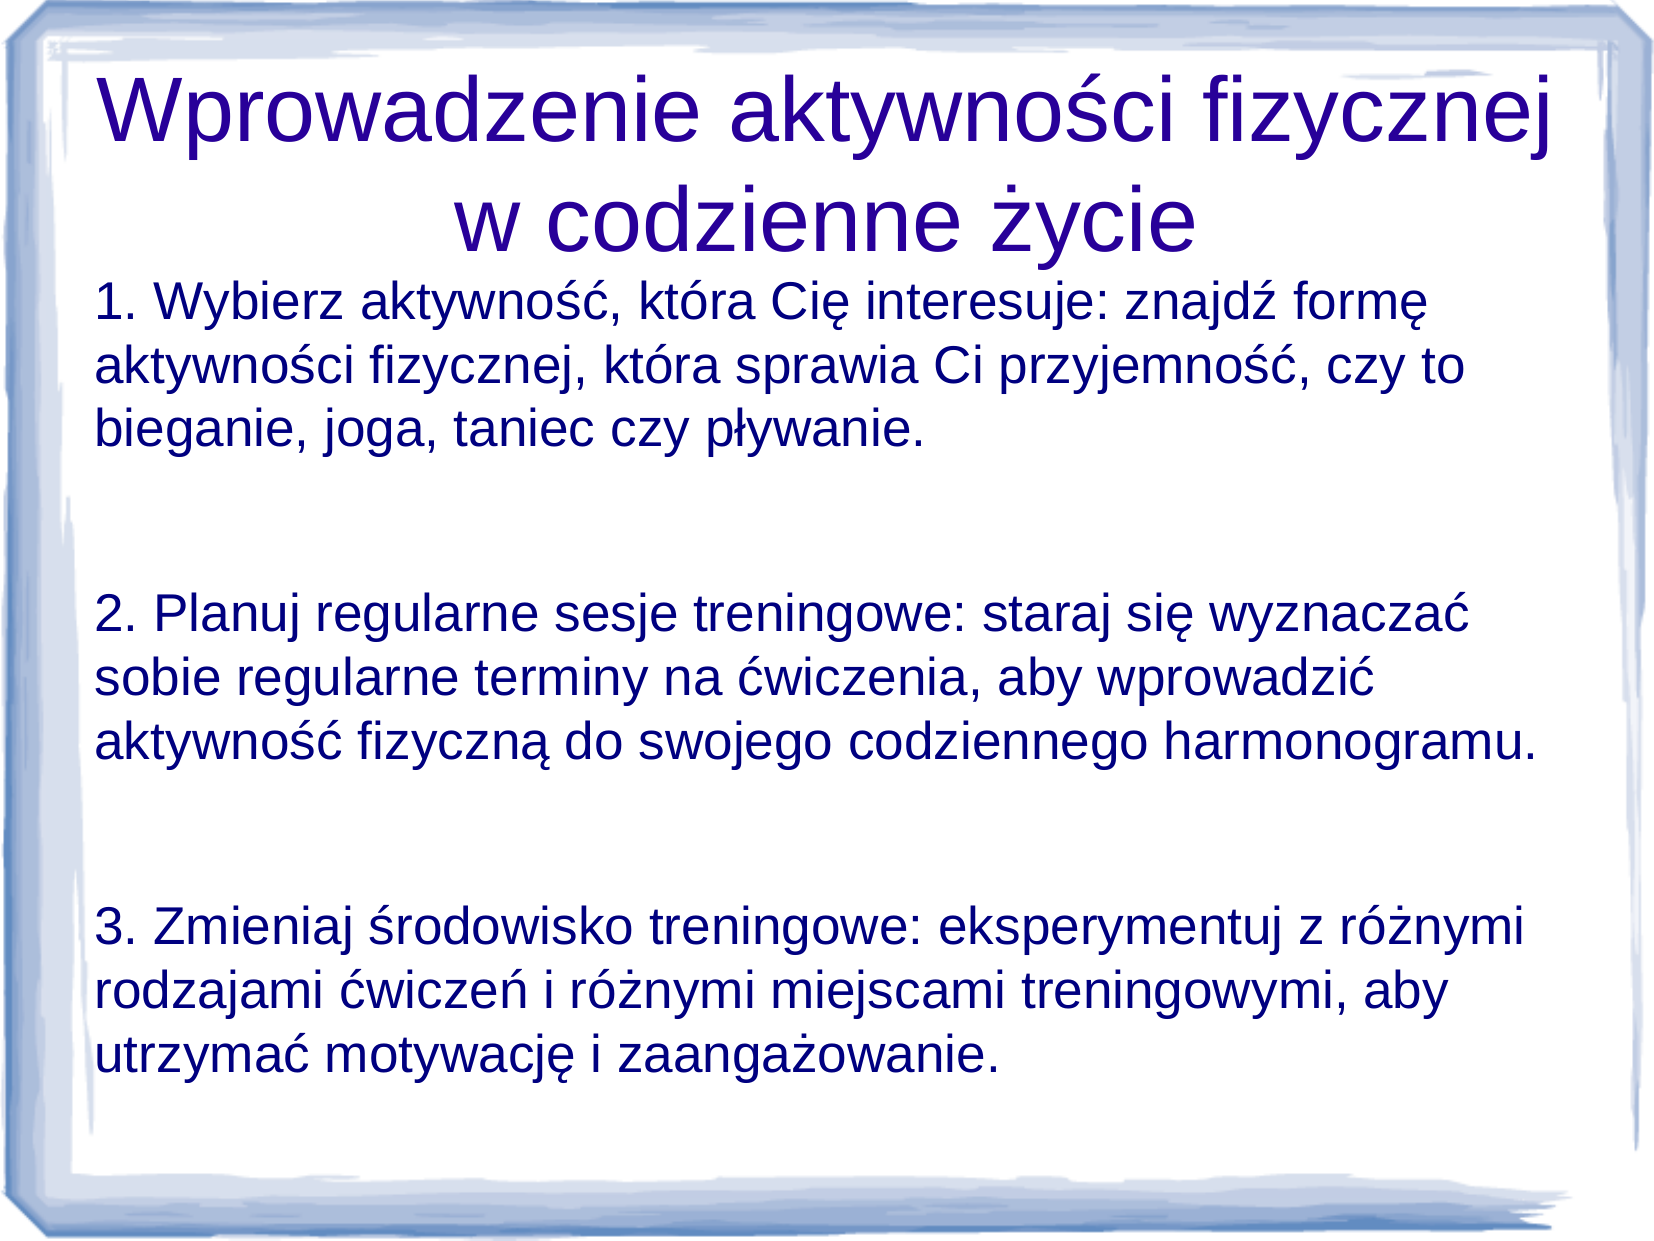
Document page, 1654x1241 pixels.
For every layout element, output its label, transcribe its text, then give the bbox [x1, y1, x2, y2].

title Wprowadzenie aktywności fizycznej w codzienne życie [82, 49, 1571, 257]
list 1. Wybierz aktywność, która Cię interesuje: znajdź formę aktywności fizycznej, która sprawia Ci przyjemność, czy to bieganie, joga, taniec czy pływanie. 2. Planuj regularne sesje treningowe: staraj się wyznaczać sobie regularne terminy na ćwiczenia, aby wprowadzić aktywność fizyczną do swojego codziennego harmonogramu. 3. Zmieniaj środowisko treningowe: eksperymentuj z różnymi rodzajami ćwiczeń i różnymi miejscami treningowymi, aby utrzymać motywację i zaangażowanie. [94, 266, 1548, 1111]
